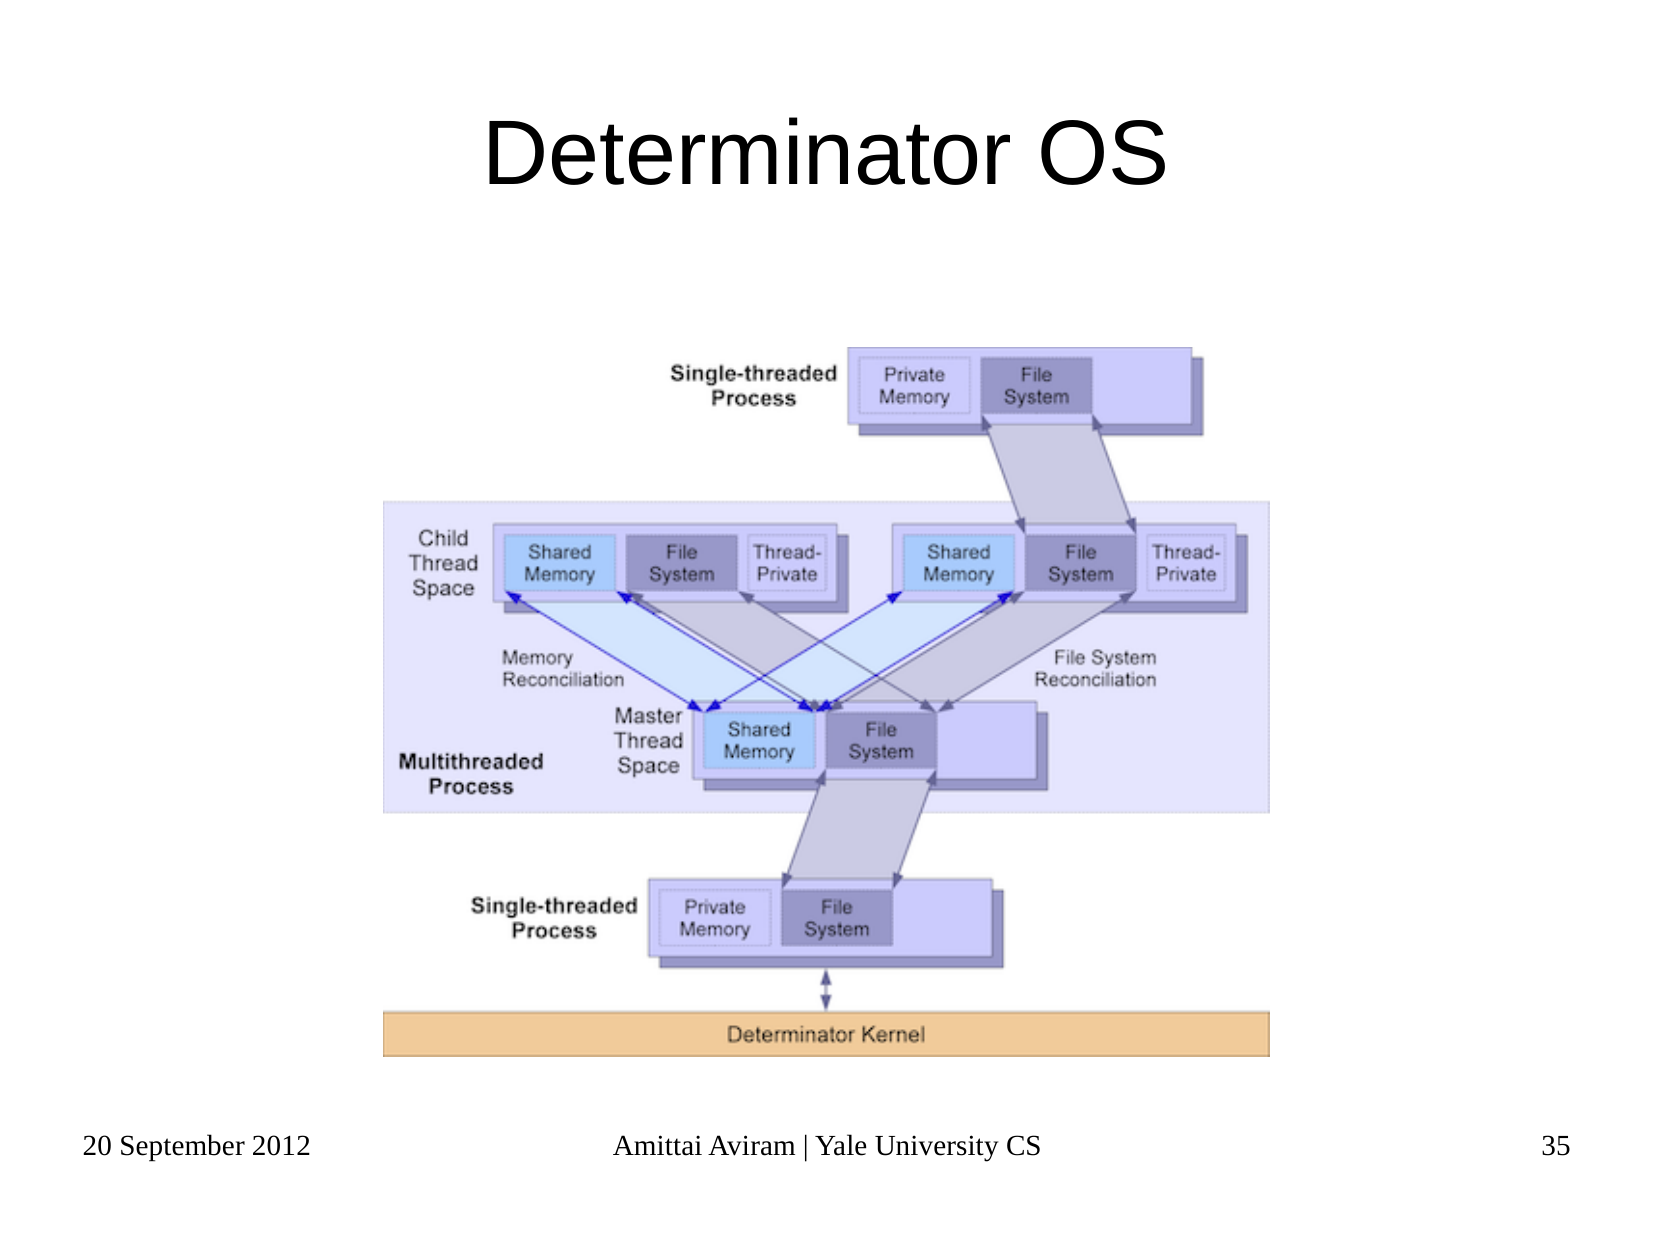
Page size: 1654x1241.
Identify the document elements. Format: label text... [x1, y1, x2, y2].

title Determinator OS [82, 49, 1571, 257]
picture [383, 347, 1270, 1057]
